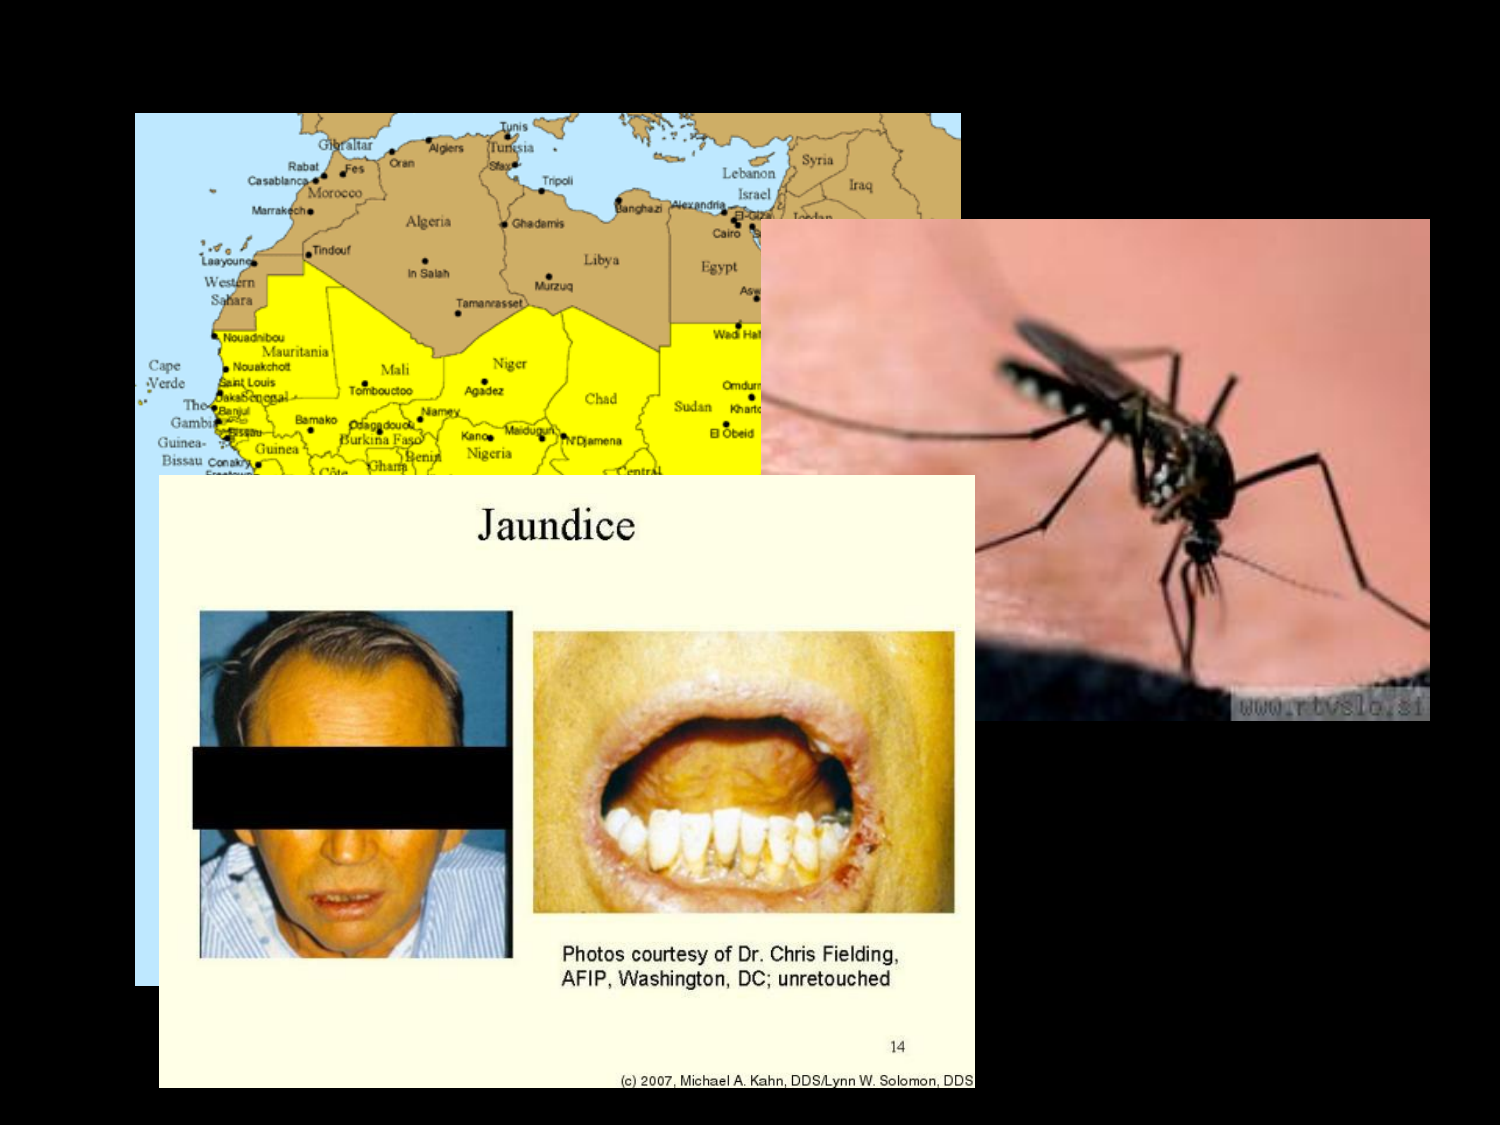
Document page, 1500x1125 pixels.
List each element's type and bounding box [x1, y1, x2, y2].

picture [135, 113, 1430, 1088]
